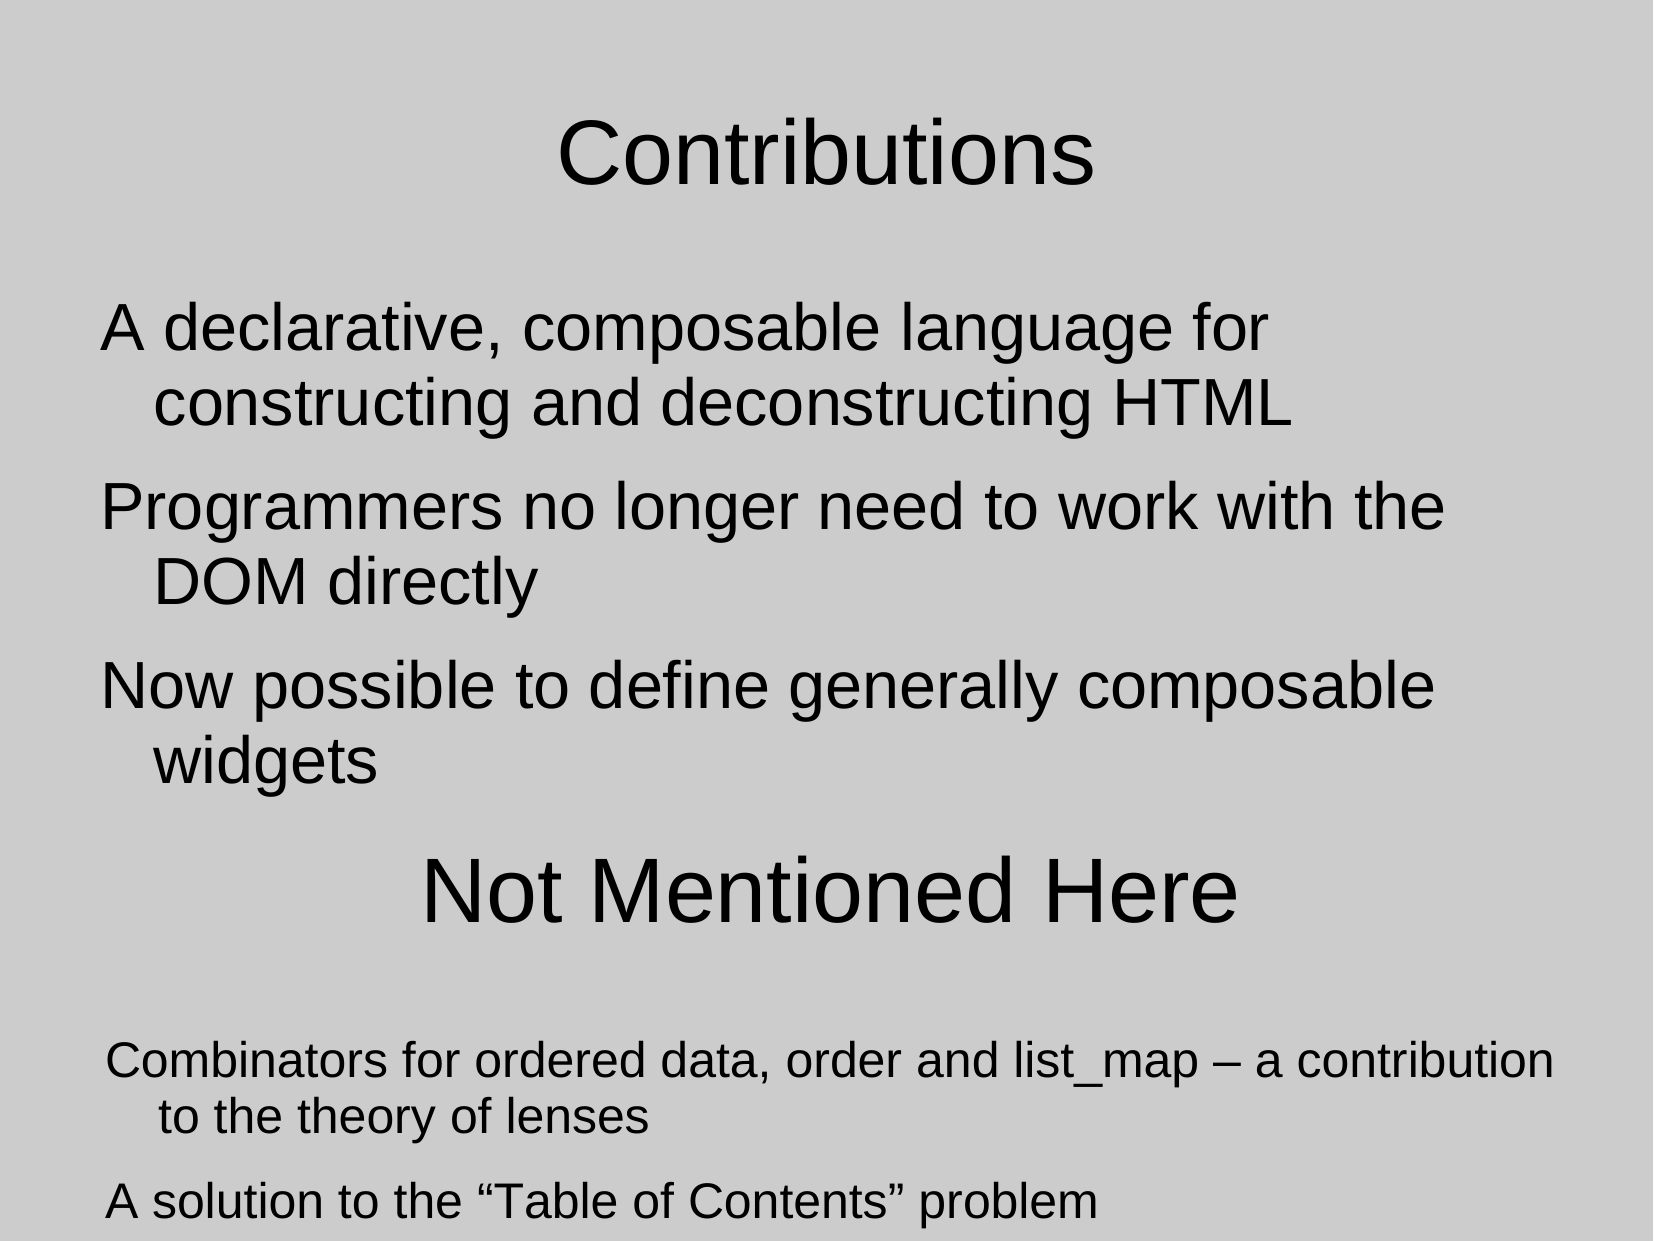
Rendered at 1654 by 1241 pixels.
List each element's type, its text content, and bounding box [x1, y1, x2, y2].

title Not Mentioned Here [87, 787, 1576, 995]
title Contributions [82, 49, 1571, 257]
list Combinators for ordered data, order and list_map – a contribution to the theory of lenses A solution to the “Table of Contents” problem [87, 1032, 1576, 1238]
list A declarative, composable language for constructing and deconstructing HTML Programmers no longer need to work with the DOM directly Now possible to define generally composable widgets [82, 290, 1571, 798]
